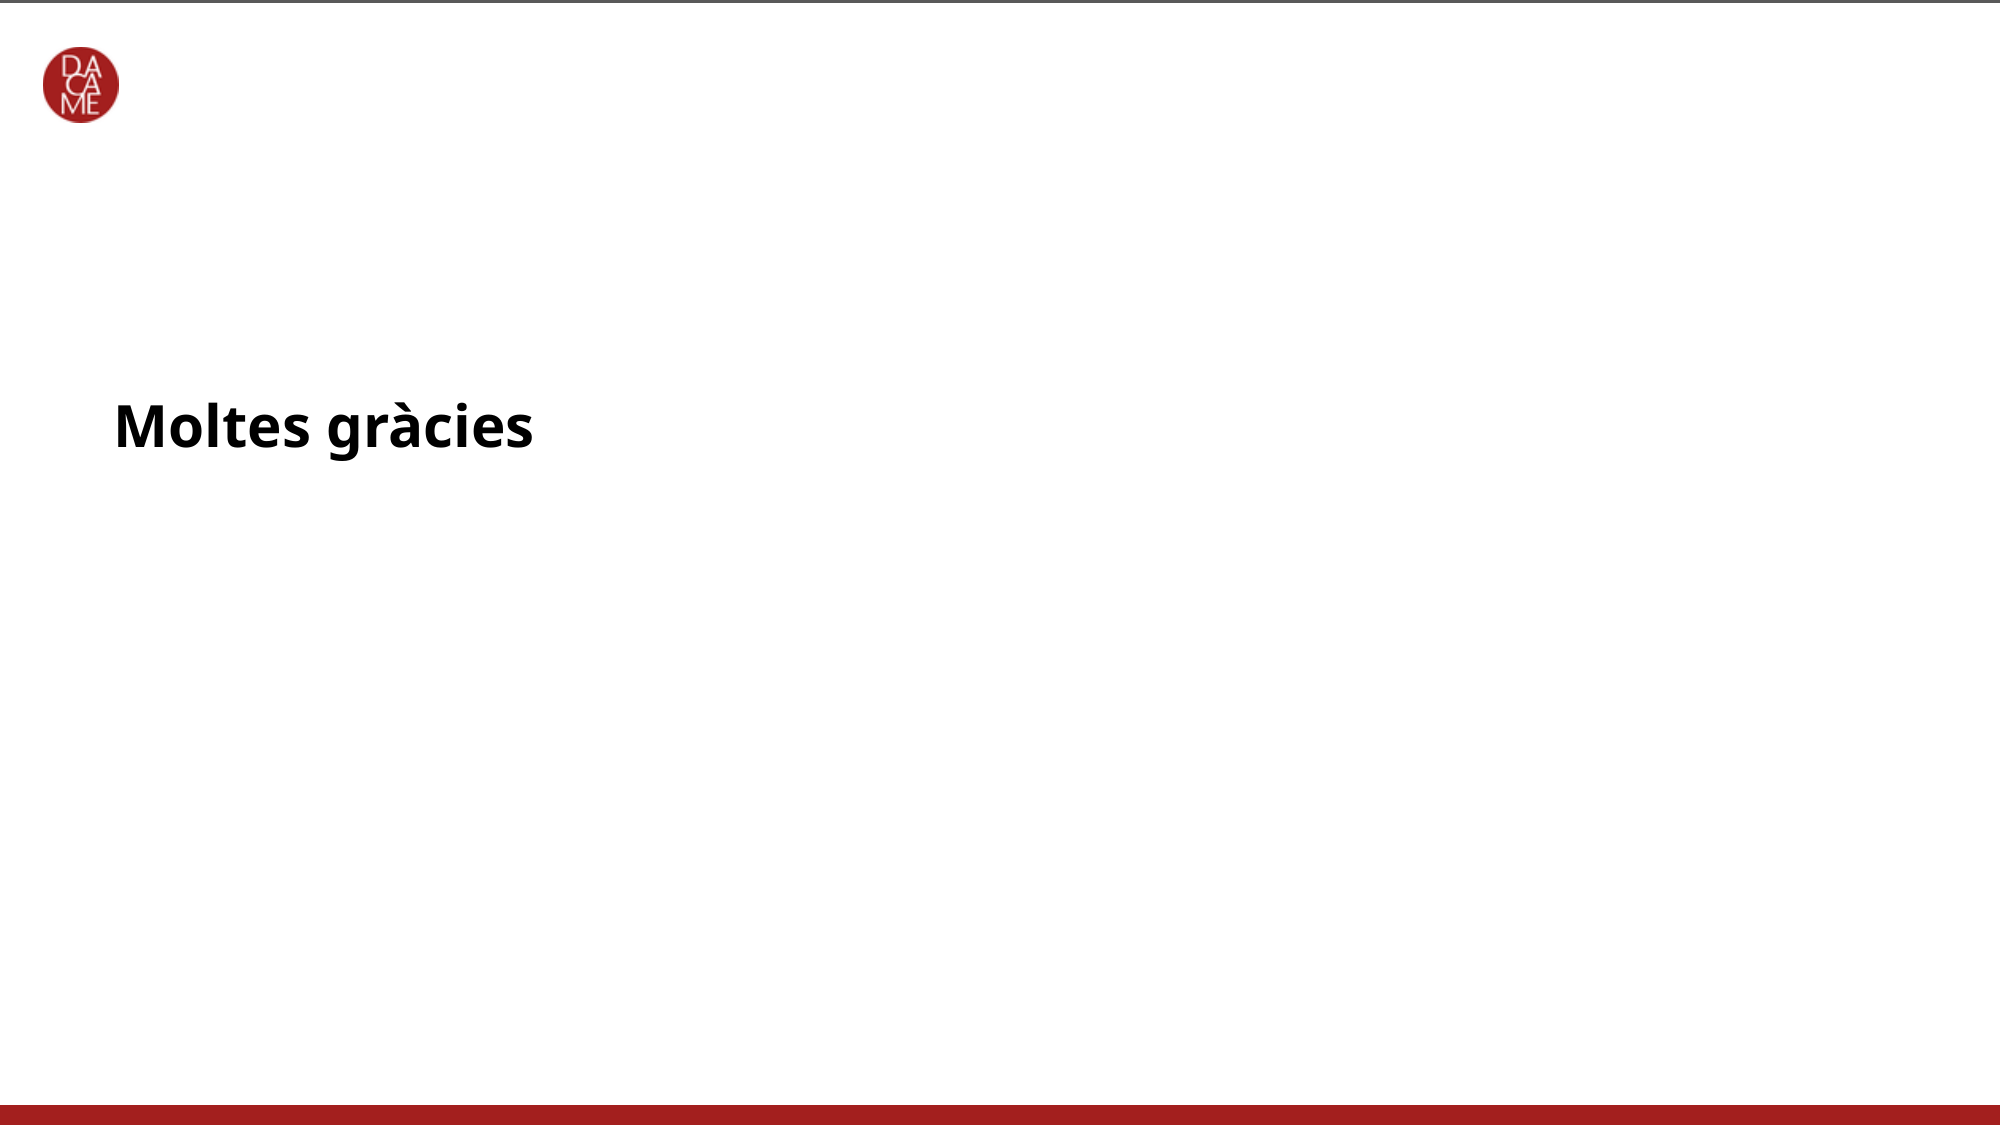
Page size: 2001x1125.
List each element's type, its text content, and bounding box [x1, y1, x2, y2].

text_box [0, 1105, 2000, 1125]
picture [43, 47, 119, 123]
list Moltes gràcies [98, 299, 1863, 1014]
